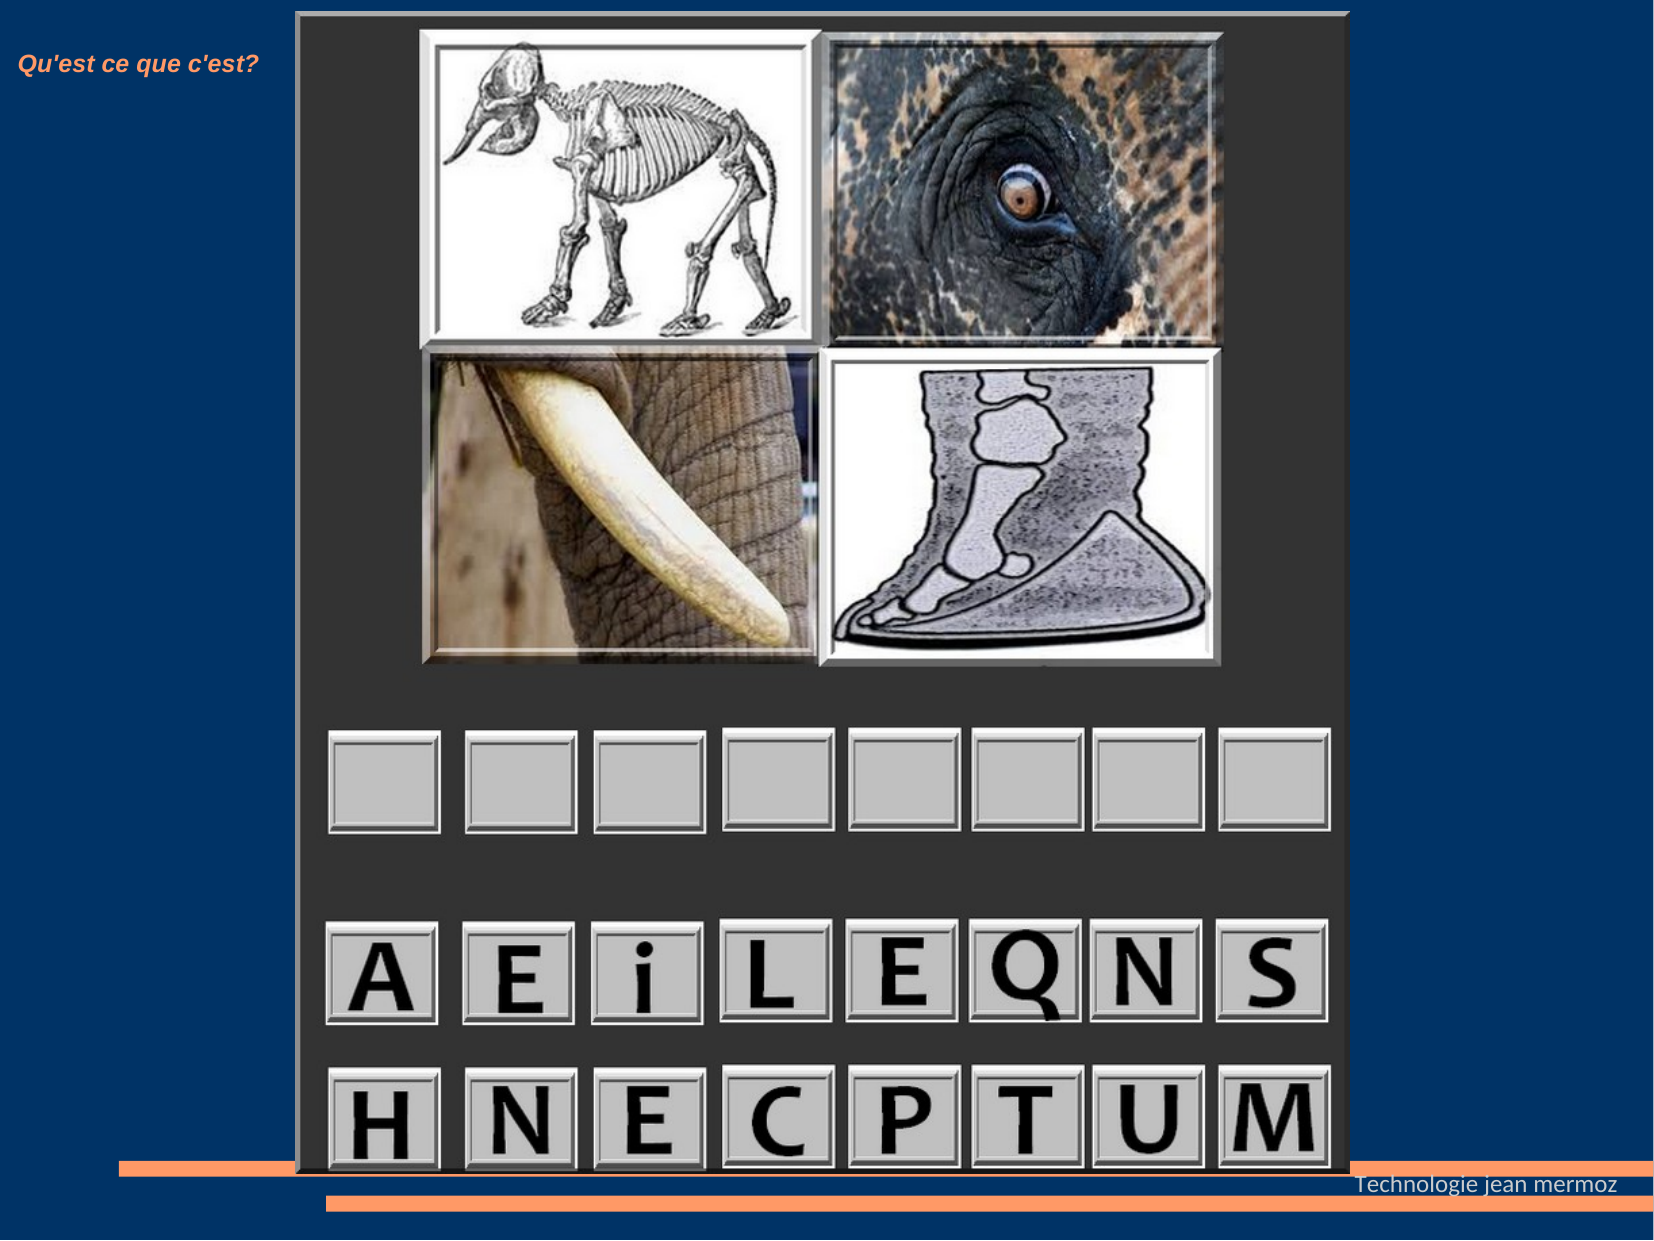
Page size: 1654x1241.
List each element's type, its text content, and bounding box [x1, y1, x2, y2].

picture [295, 11, 1350, 1174]
title Qu'est ce que c'est? [17, 20, 295, 107]
subtitle Technologie jean mermoz [1346, 1159, 1627, 1241]
